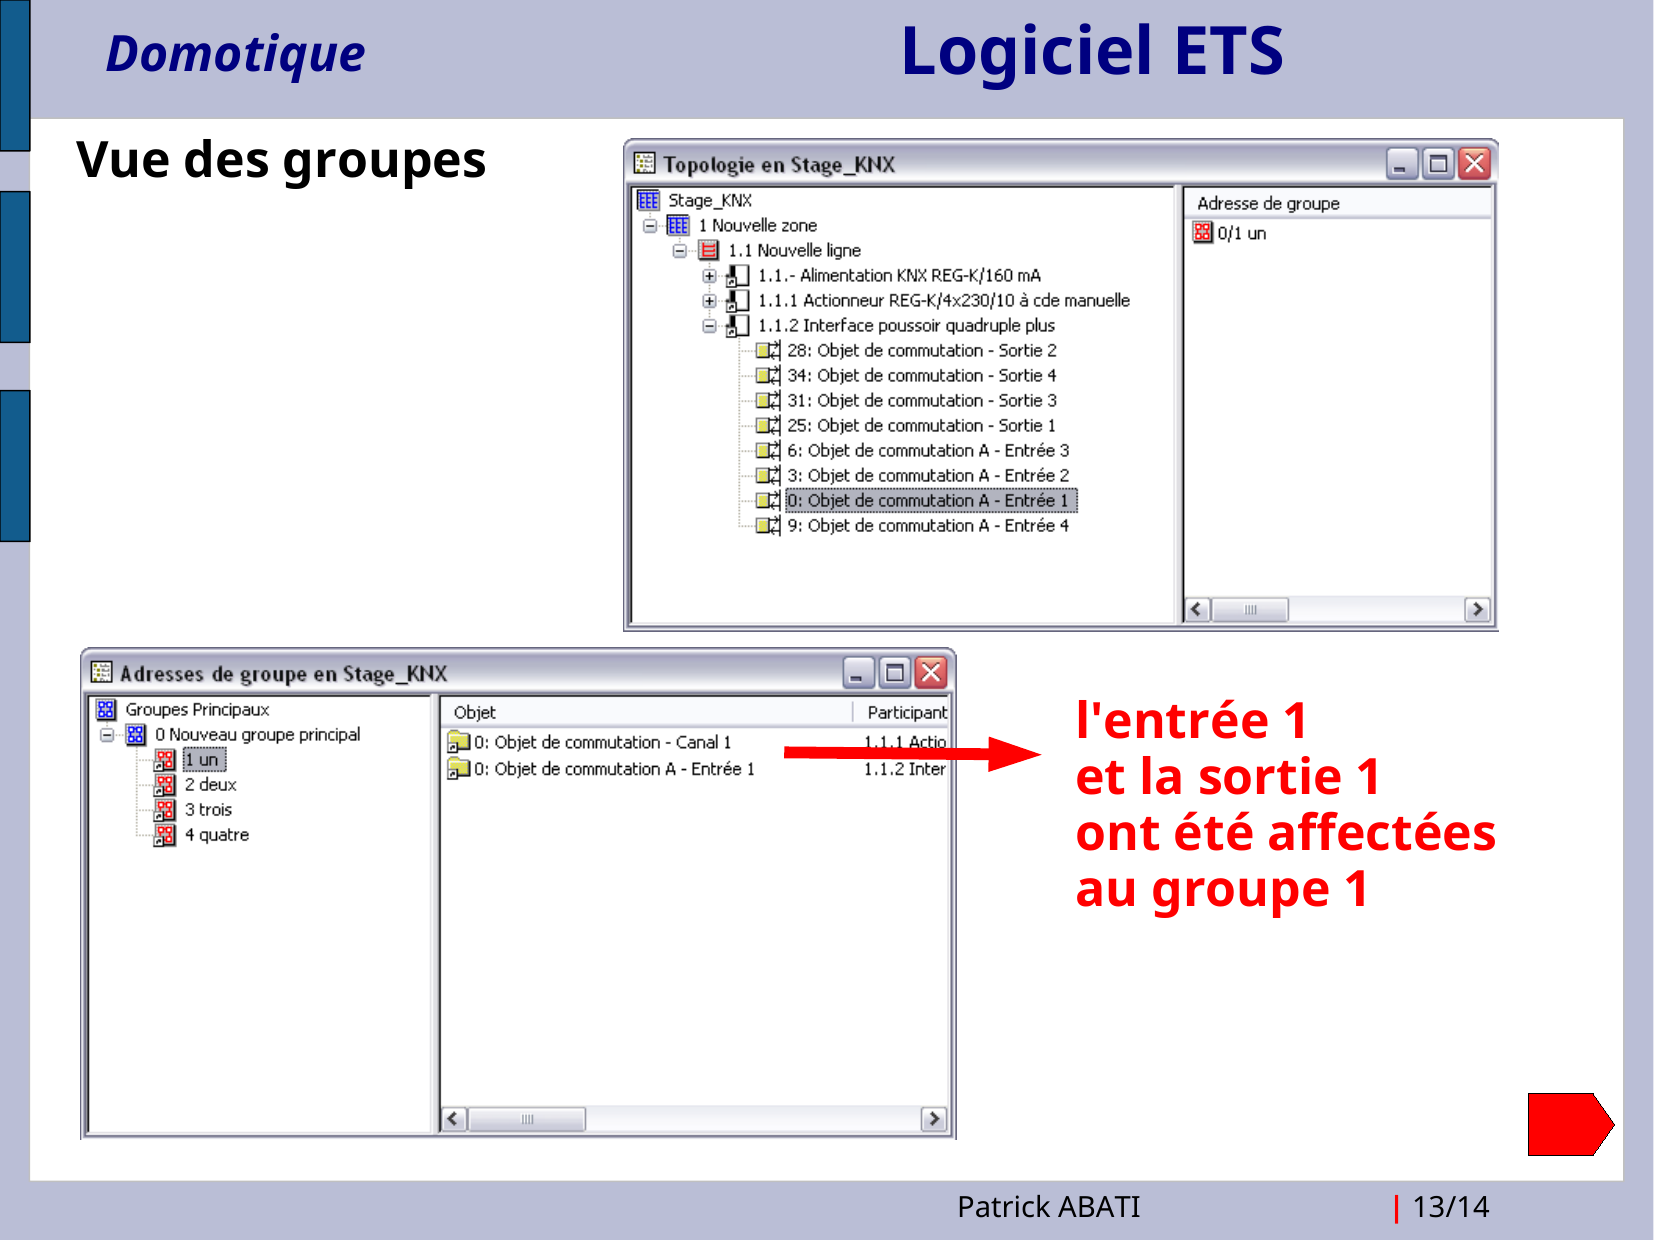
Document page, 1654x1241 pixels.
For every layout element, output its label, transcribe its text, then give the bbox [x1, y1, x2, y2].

text_box Vue des groupes [61, 125, 1621, 196]
text_box l'entrée 1 et la sortie 1 ont été affectées au groupe 1 [1060, 686, 1601, 925]
picture [80, 647, 957, 1140]
text_box [1528, 1093, 1615, 1156]
picture [623, 138, 1499, 632]
